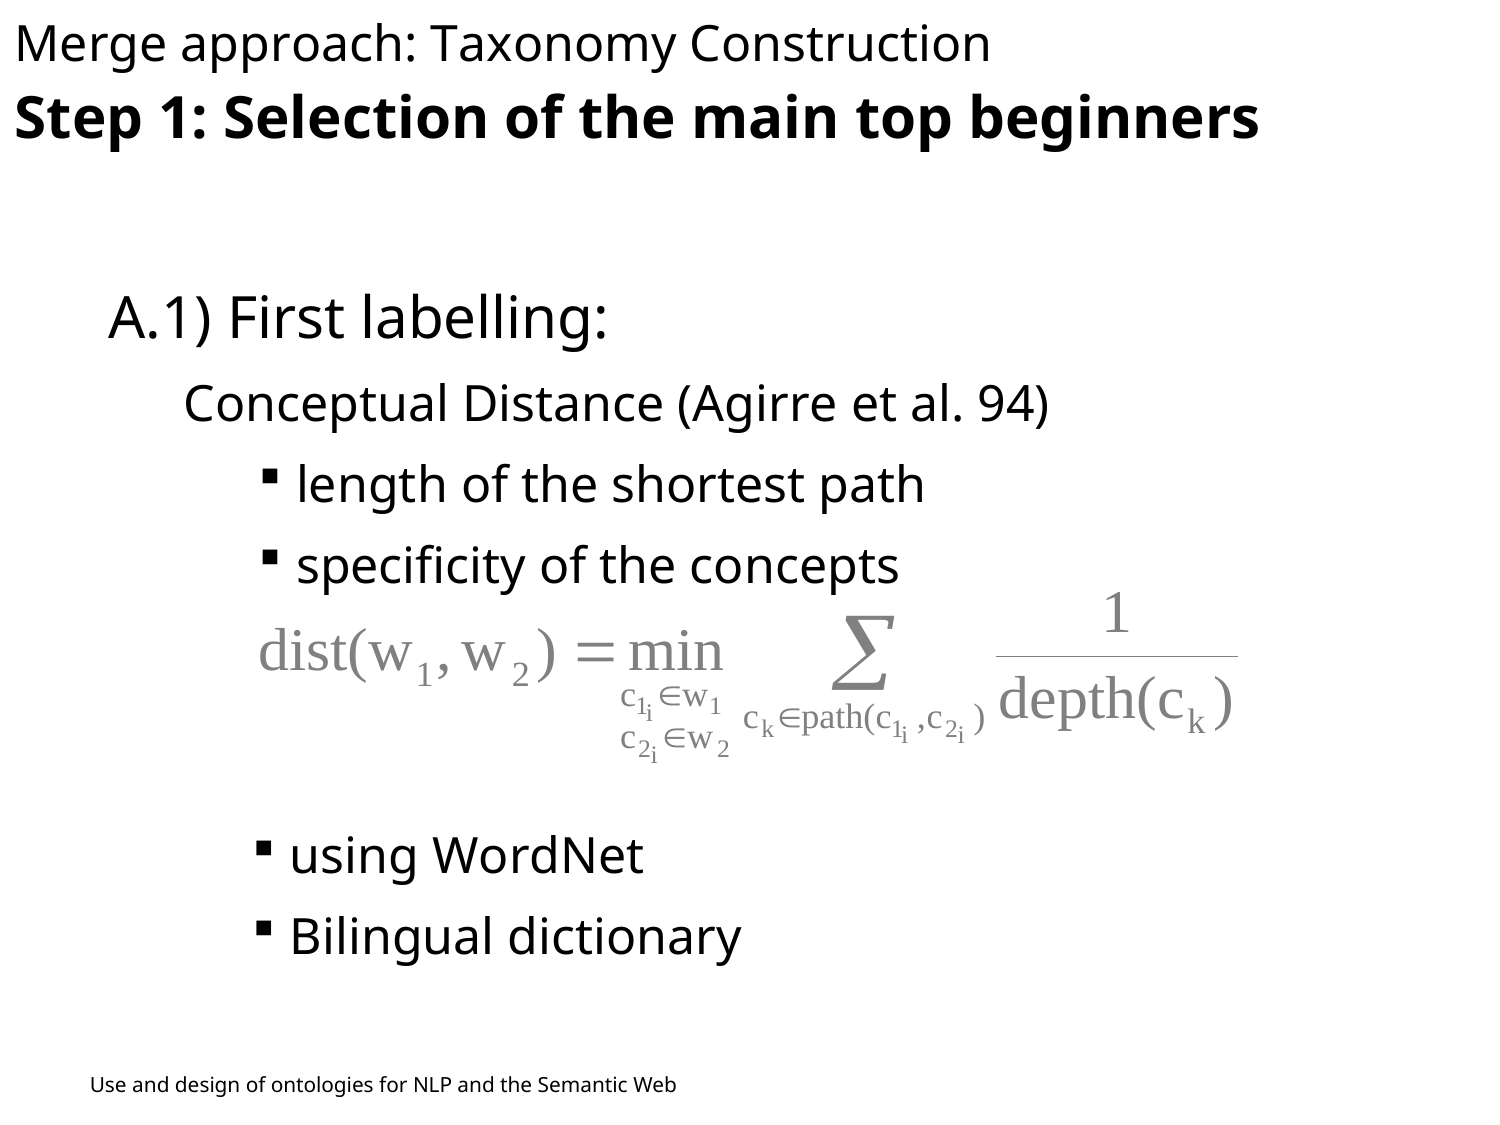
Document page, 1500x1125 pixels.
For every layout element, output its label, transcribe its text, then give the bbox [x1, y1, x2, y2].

text_box using WordNet Bilingual dictionary [87, 812, 1426, 988]
chart [249, 575, 1253, 778]
text_box Merge approach: Taxonomy Construction Step 1: Selection of the main top beginners [0, 0, 1400, 150]
list A.1) First labelling: Conceptual Distance (Agirre et al. 94) length of the shortest path specificity of the concepts [93, 174, 1432, 576]
